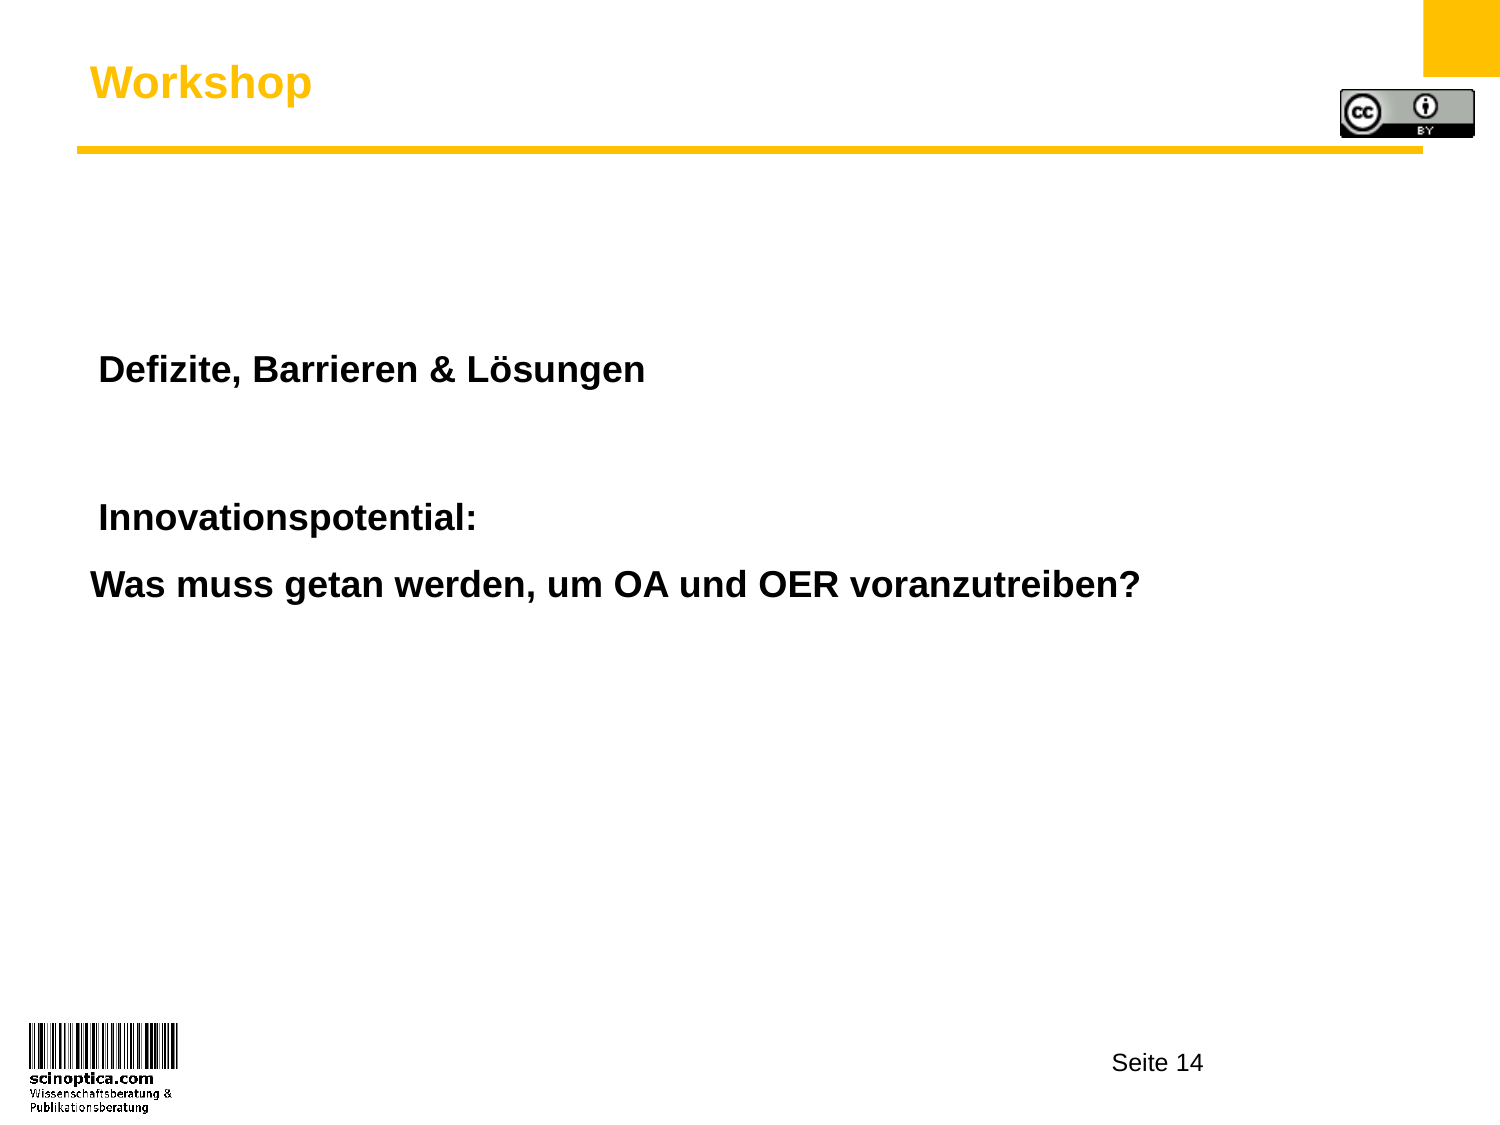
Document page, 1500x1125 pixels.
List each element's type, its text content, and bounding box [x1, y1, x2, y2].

picture [1425, 89, 1475, 138]
list Defizite, Barrieren & Lösungen Innovationspotential: Was muss getan werden, um OA und OER voranzutreiben? [75, 167, 1425, 965]
picture [29, 1023, 178, 1116]
title Workshop [75, 45, 1425, 161]
slide_number Seite <Nummer> [1096, 1039, 1447, 1118]
